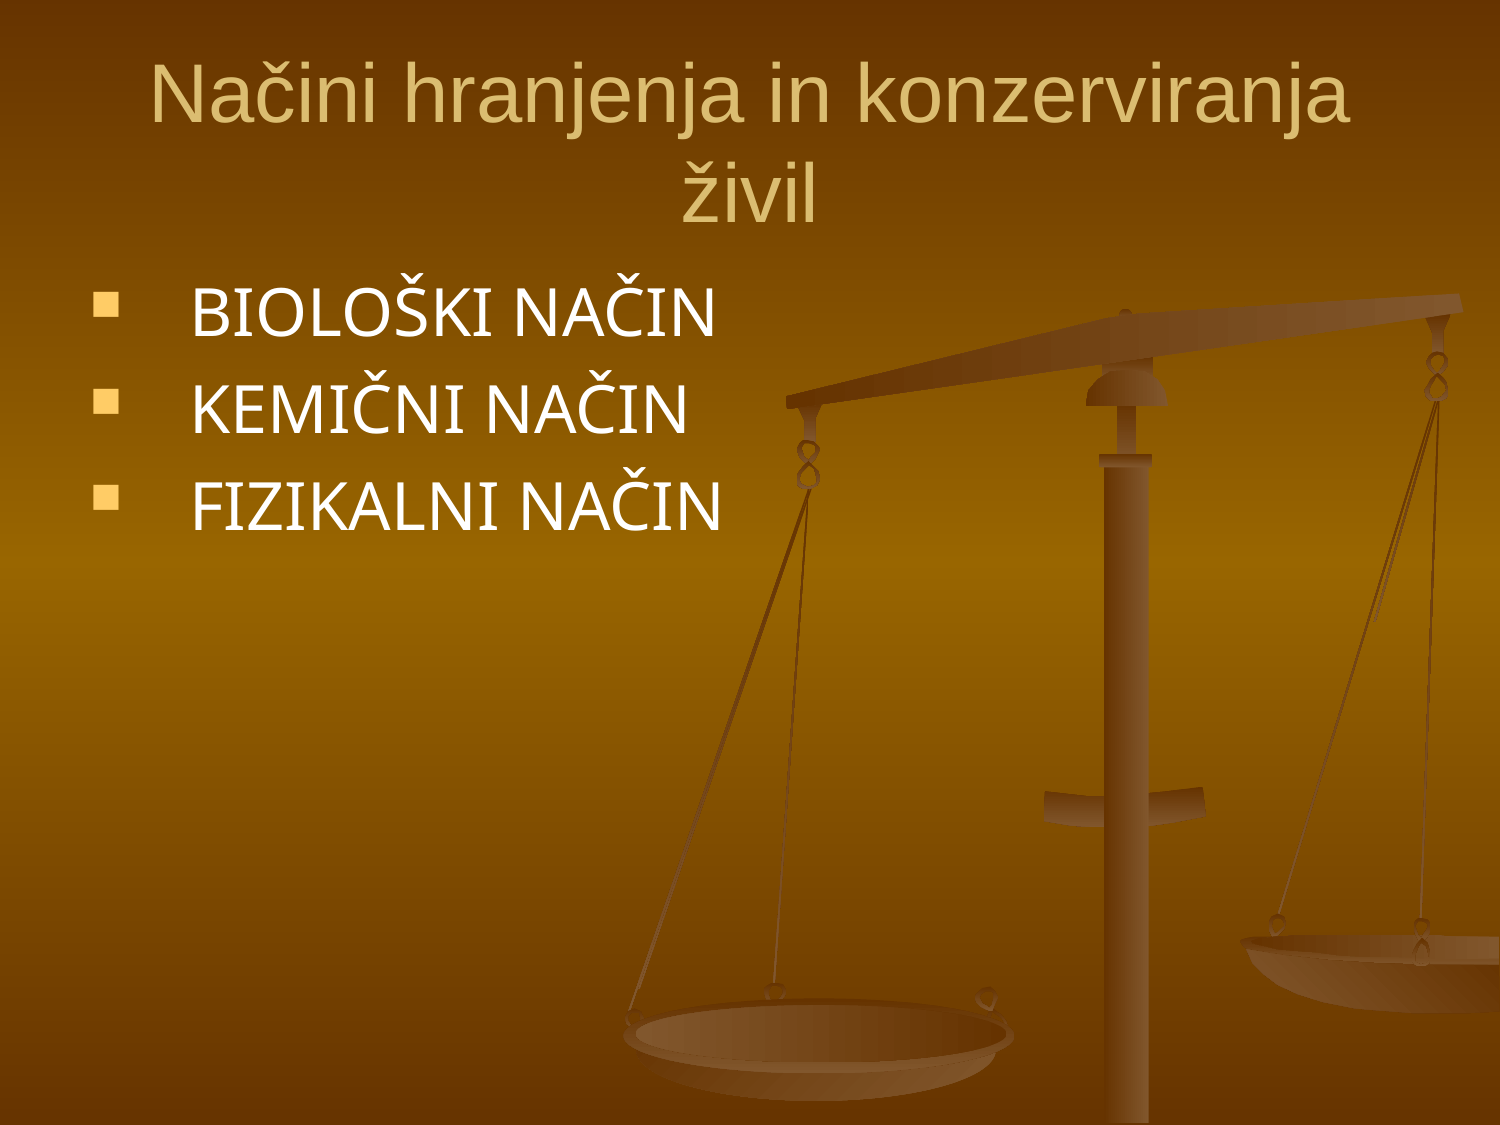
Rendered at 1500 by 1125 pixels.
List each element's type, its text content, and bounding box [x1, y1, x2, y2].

list BIOLOŠKI NAČIN KEMIČNI NAČIN FIZIKALNI NAČIN [75, 262, 1425, 916]
title Načini hranjenja in konzerviranja živil [75, 31, 1425, 248]
